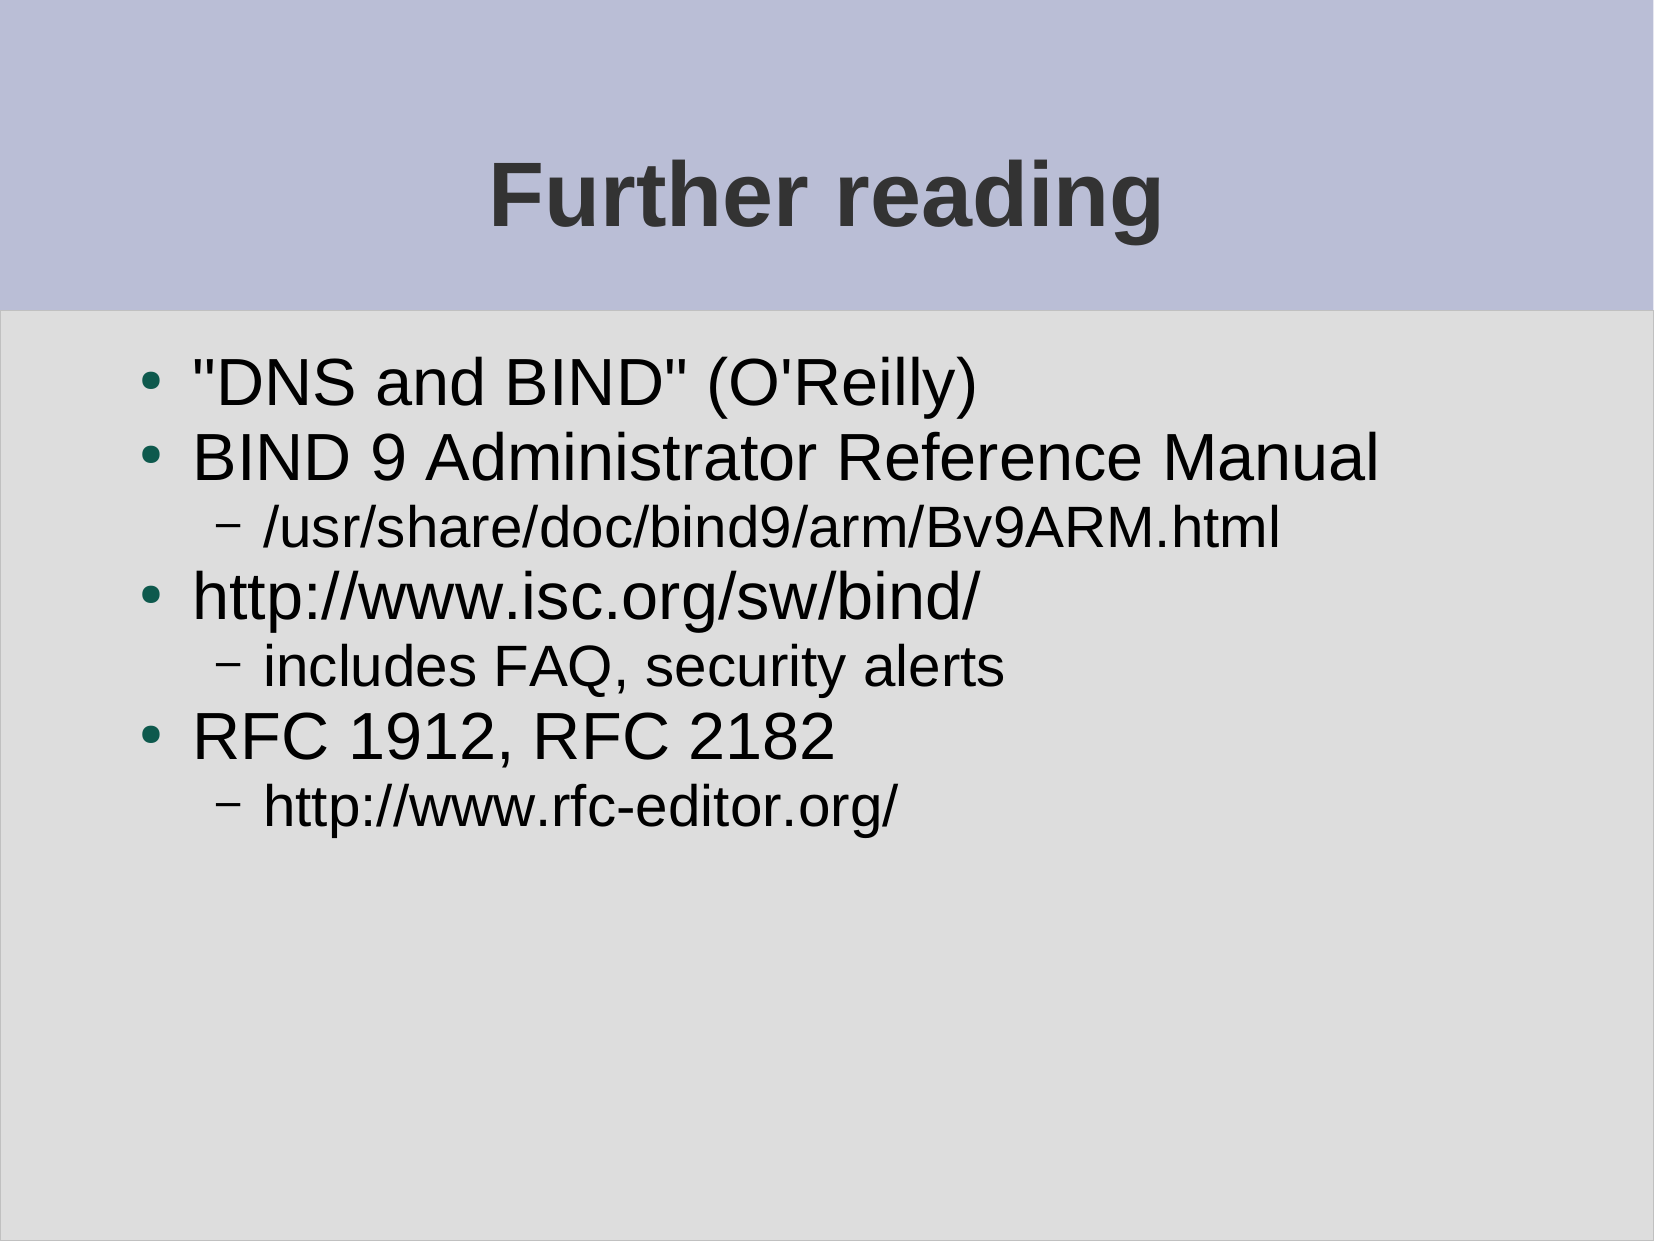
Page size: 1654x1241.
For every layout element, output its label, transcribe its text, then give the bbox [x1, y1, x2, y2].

list "DNS and BIND" (O'Reilly) BIND 9 Administrator Reference Manual /usr/share/doc/bind9/arm/Bv9ARM.html http://www.isc.org/sw/bind/ includes FAQ, security alerts RFC 1912, RFC 2182 http://www.rfc-editor.org/ [121, 344, 1534, 1127]
title Further reading [121, 91, 1534, 299]
